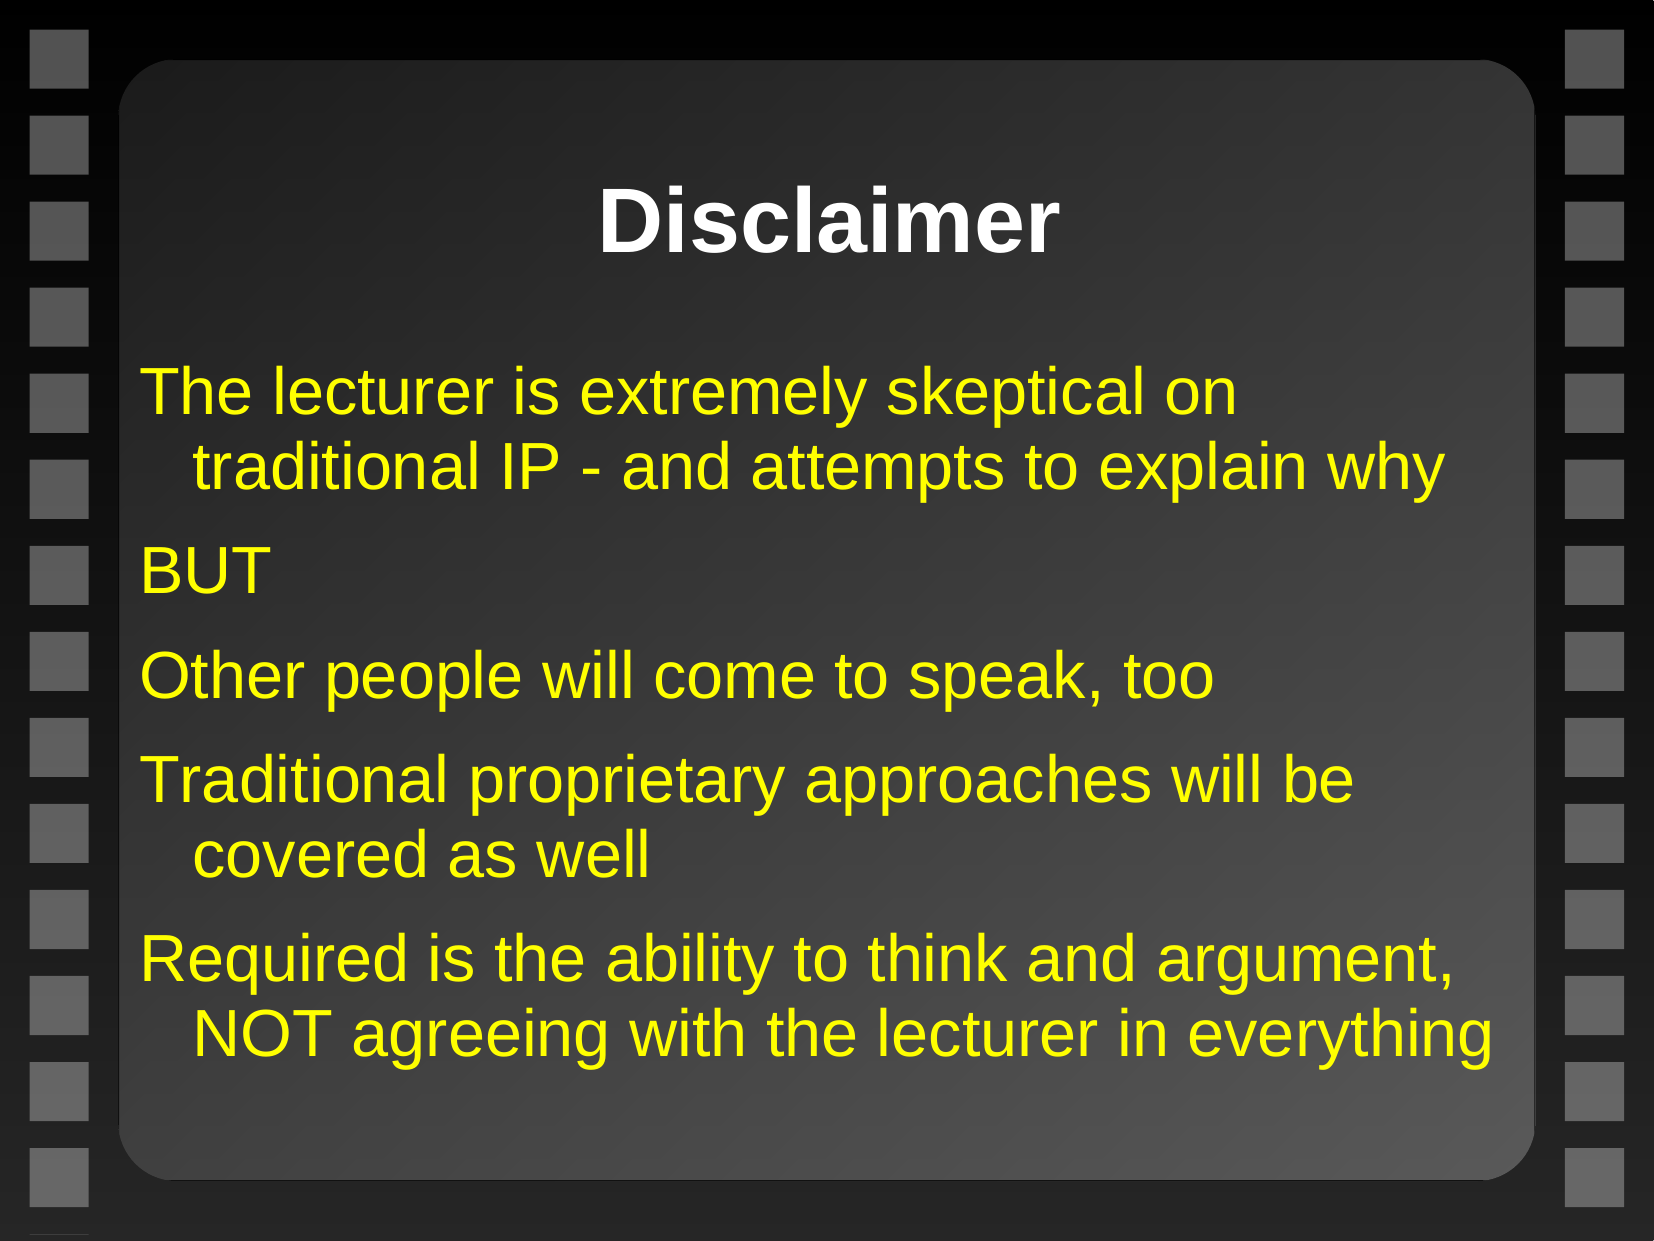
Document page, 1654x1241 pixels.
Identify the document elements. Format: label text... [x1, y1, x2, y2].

title Disclaimer [123, 117, 1536, 325]
list The lecturer is extremely skeptical on traditional IP - and attempts to explain why BUT Other people will come to speak, too Traditional proprietary approaches will be covered as well Required is the ability to think and argument, NOT agreeing with the lecturer in everything [121, 354, 1534, 1127]
